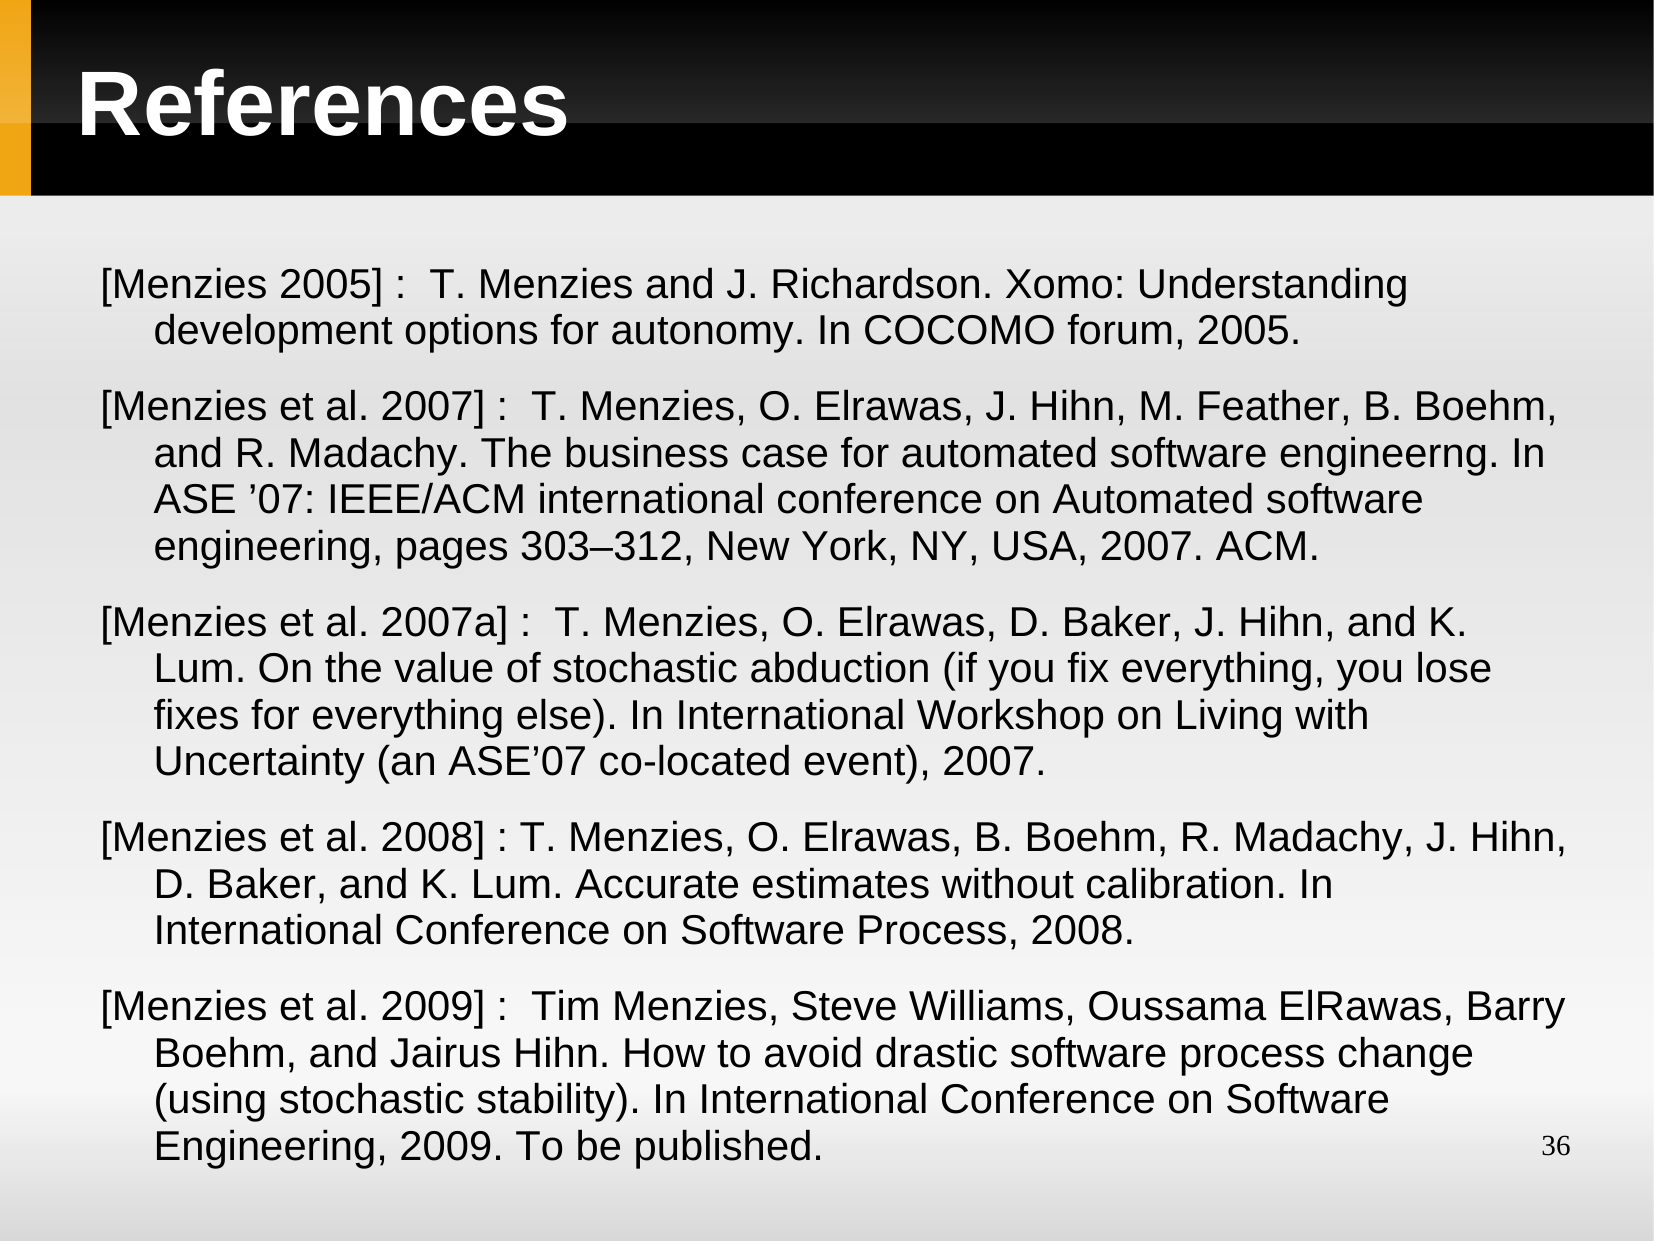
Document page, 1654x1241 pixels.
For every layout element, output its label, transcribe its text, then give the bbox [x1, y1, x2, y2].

title References [76, 7, 1565, 200]
list [Menzies 2005] : T. Menzies and J. Richardson. Xomo: Understanding development options for autonomy. In COCOMO forum, 2005. [Menzies et al. 2007] : T. Menzies, O. Elrawas, J. Hihn, M. Feather, B. Boehm, and R. Madachy. The business case for automated software engineerng. In ASE ’07: IEEE/ACM international conference on Automated software engineering, pages 303–312, New York, NY, USA, 2007. ACM. [Menzies et al. 2007a] : T. Menzies, O. Elrawas, D. Baker, J. Hihn, and K. Lum. On the value of stochastic abduction (if you ﬁx everything, you lose ﬁxes for everything else). In International Workshop on Living with Uncertainty (an ASE’07 co-located event), 2007. [Menzies et al. 2008] : T. Menzies, O. Elrawas, B. Boehm, R. Madachy, J. Hihn, D. Baker, and K. Lum. Accurate estimates without calibration. In International Conference on Software Process, 2008. [Menzies et al. 2009] : Tim Menzies, Steve Williams, Oussama ElRawas, Barry Boehm, and Jairus Hihn. How to avoid drastic software process change (using stochastic stability). In International Conference on Software Engineering, 2009. To be published. [82, 260, 1571, 1169]
picture [0, 0, 1654, 1241]
